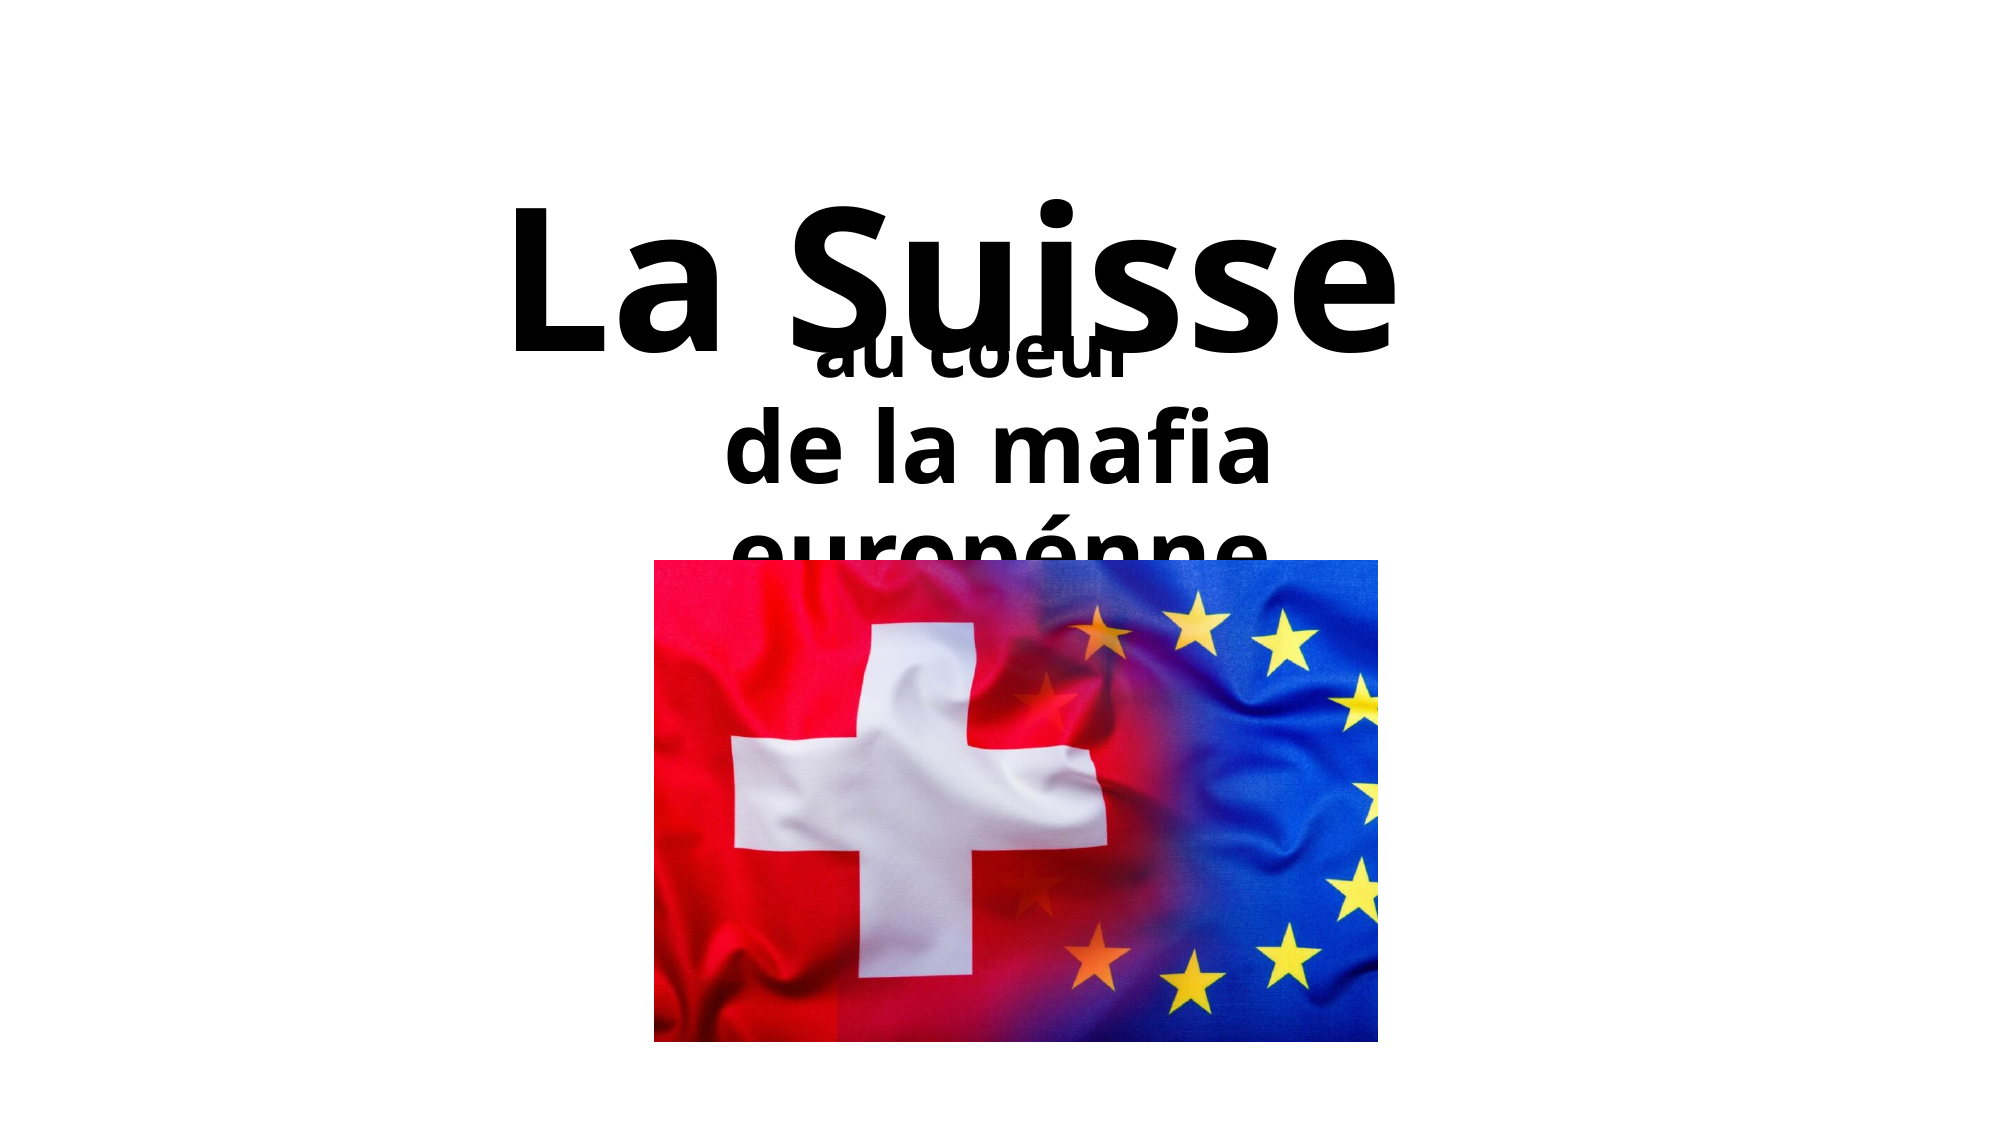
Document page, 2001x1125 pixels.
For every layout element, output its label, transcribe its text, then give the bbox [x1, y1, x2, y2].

subtitle au coeur [404, 305, 1551, 389]
text_box de la mafia europénne [427, 389, 1573, 474]
title La Suisse [404, 171, 1551, 305]
picture [654, 560, 1378, 1042]
